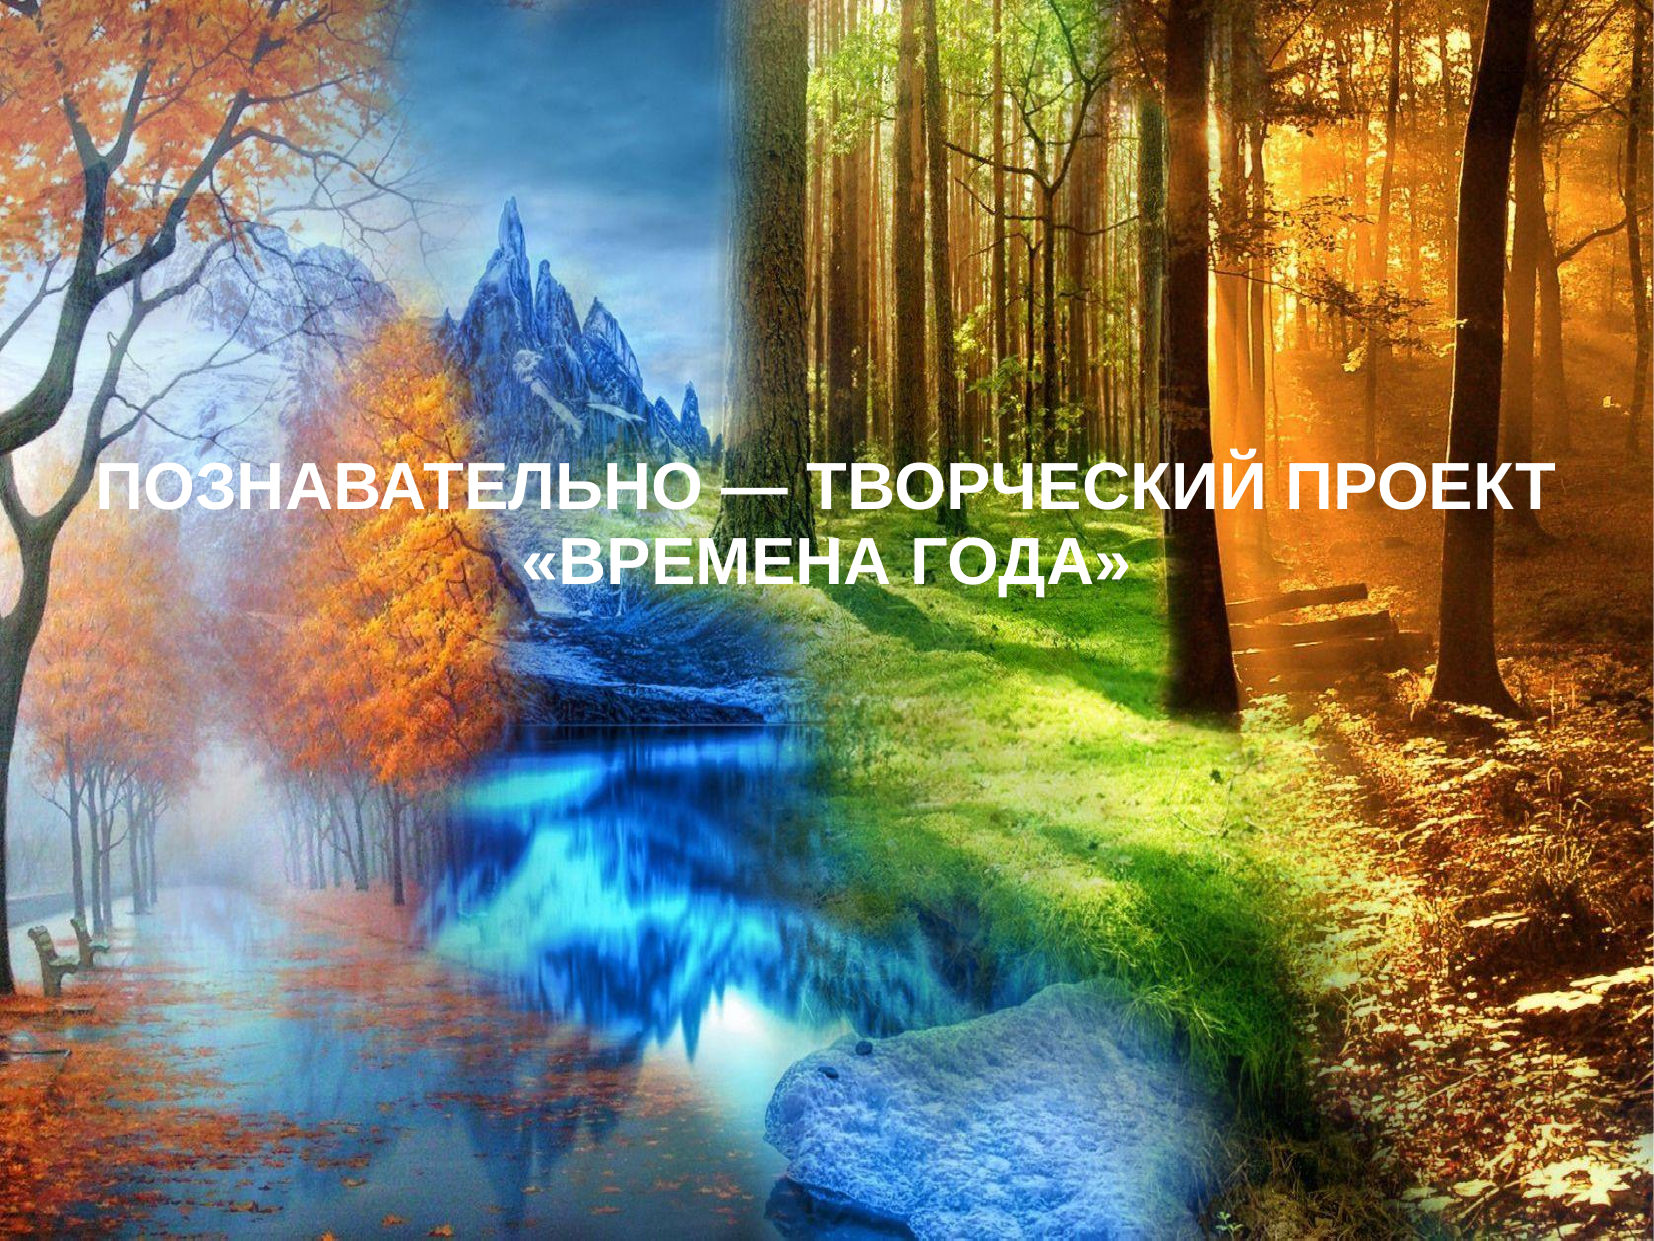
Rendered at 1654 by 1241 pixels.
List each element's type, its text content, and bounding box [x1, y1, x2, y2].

picture [0, 0, 1654, 1241]
subtitle ПОЗНАВАТЕЛЬНО — ТВОРЧЕСКИЙ ПРОЕКТ «ВРЕМЕНА ГОДА» [82, 43, 1571, 1004]
